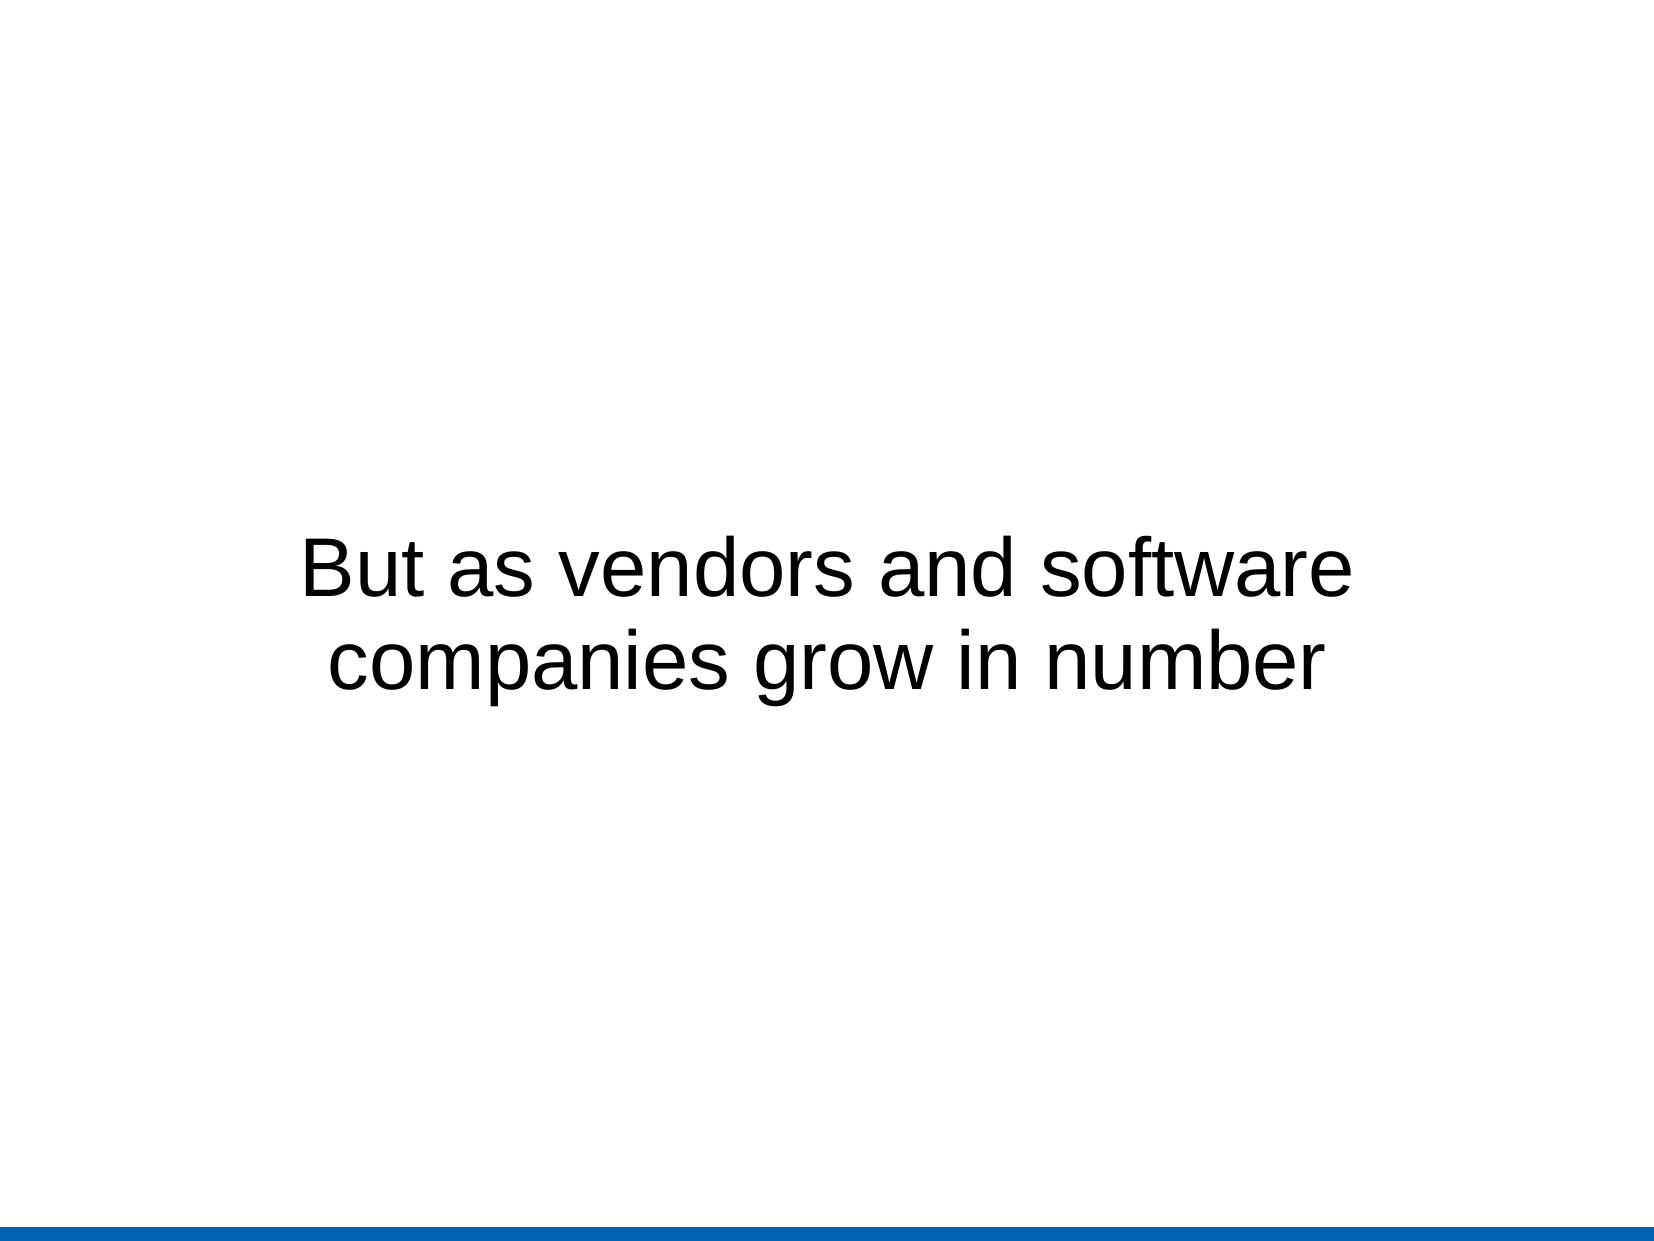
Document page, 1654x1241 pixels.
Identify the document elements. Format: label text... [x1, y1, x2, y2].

subtitle But as vendors and software companies grow in number [121, 112, 1534, 1117]
